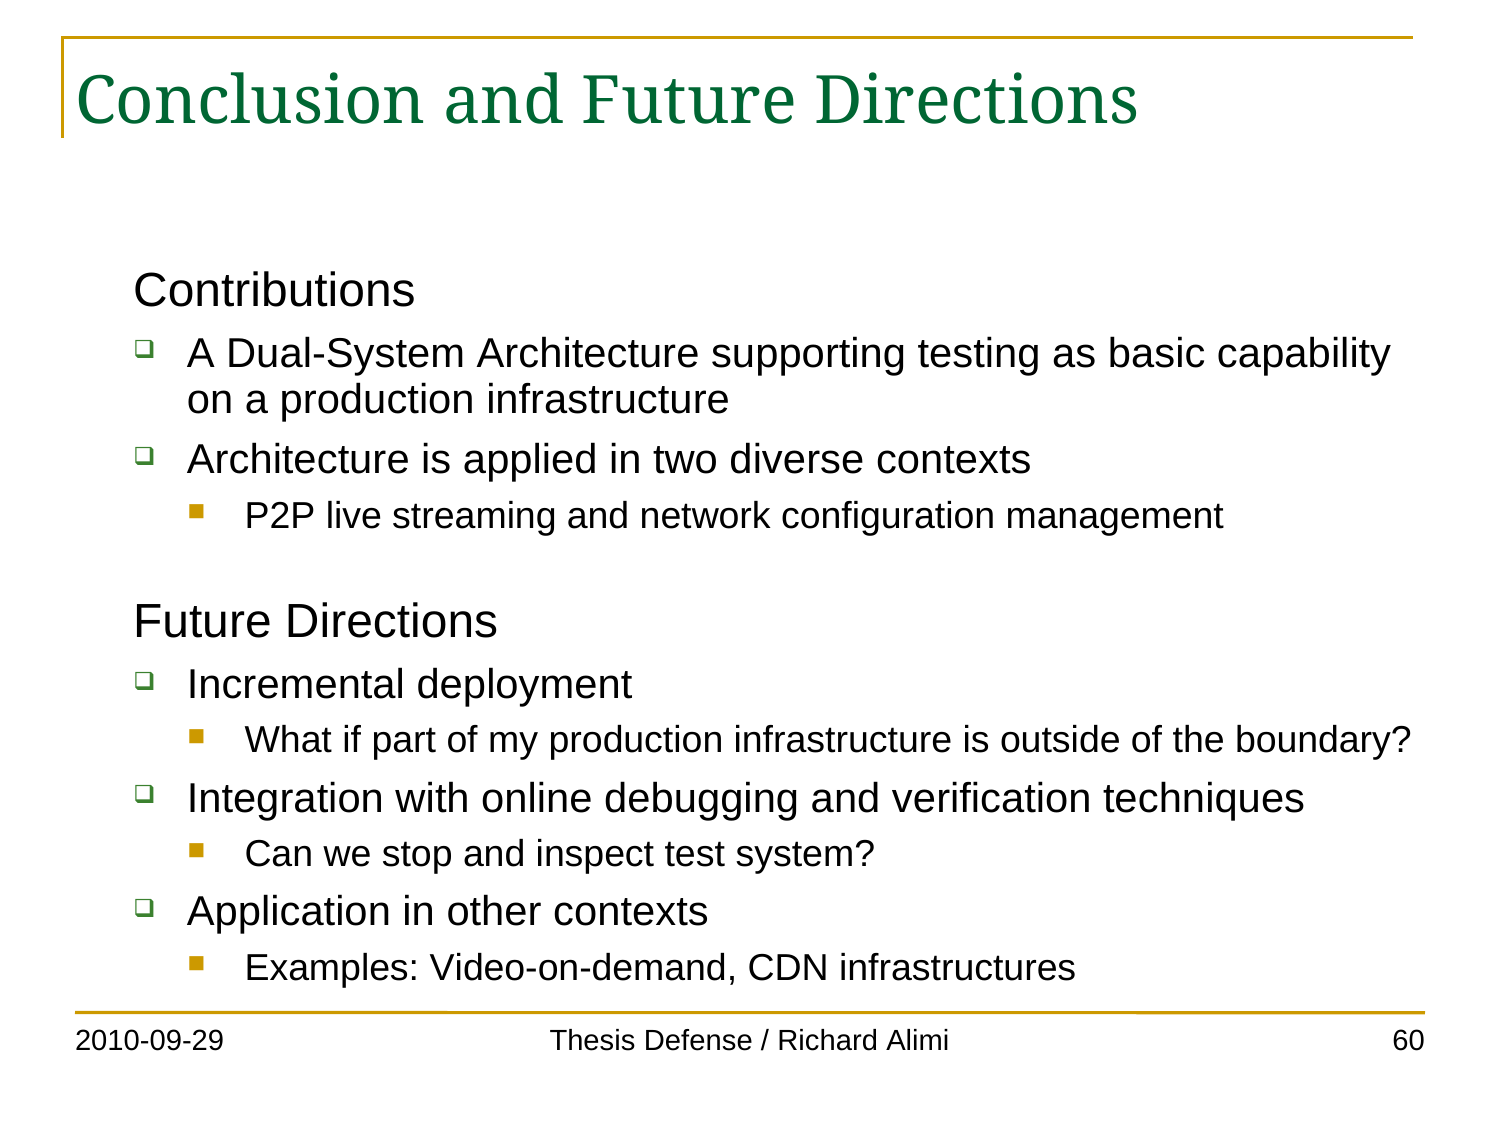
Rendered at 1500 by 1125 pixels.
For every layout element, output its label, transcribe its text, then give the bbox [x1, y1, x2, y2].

list Contributions A Dual-System Architecture supporting testing as basic capability on a production infrastructure Architecture is applied in two diverse contexts P2P live streaming and network configuration management Future Directions Incremental deployment What if part of my production infrastructure is outside of the boundary? Integration with online debugging and verification techniques Can we stop and inspect test system? Application in other contexts Examples: Video-on-demand, CDN infrastructures [77, 262, 1425, 1006]
title Conclusion and Future Directions [75, 45, 1425, 151]
